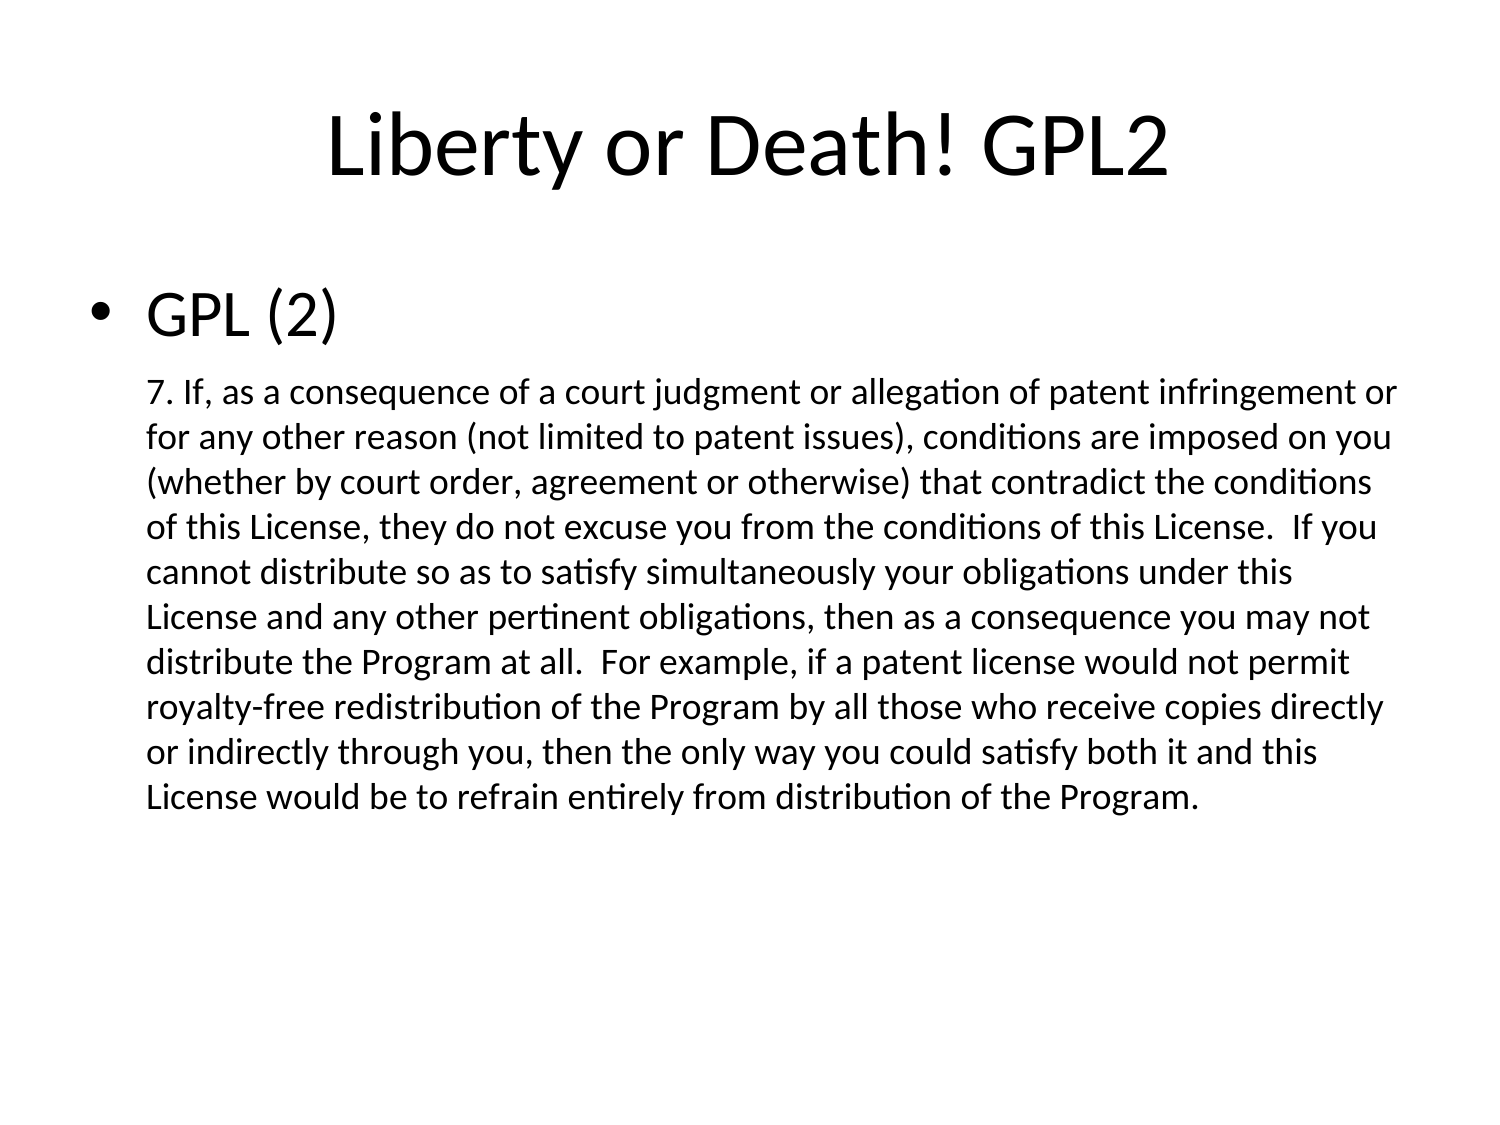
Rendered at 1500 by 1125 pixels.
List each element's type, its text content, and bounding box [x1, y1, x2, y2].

title Liberty or Death! GPL2 [75, 37, 1426, 241]
list GPL (2) 7. If, as a consequence of a court judgment or allegation of patent infringement or for any other reason (not limited to patent issues), conditions are imposed on you (whether by court order, agreement or otherwise) that contradict the conditions of this License, they do not excuse you from the conditions of this License. If you cannot distribute so as to satisfy simultaneously your obligations under this License and any other pertinent obligations, then as a consequence you may not distribute the Program at all. For example, if a patent license would not permit royalty-free redistribution of the Program by all those who receive copies directly or indirectly through you, then the only way you could satisfy both it and this License would be to refrain entirely from distribution of the Program. [75, 262, 1426, 1006]
